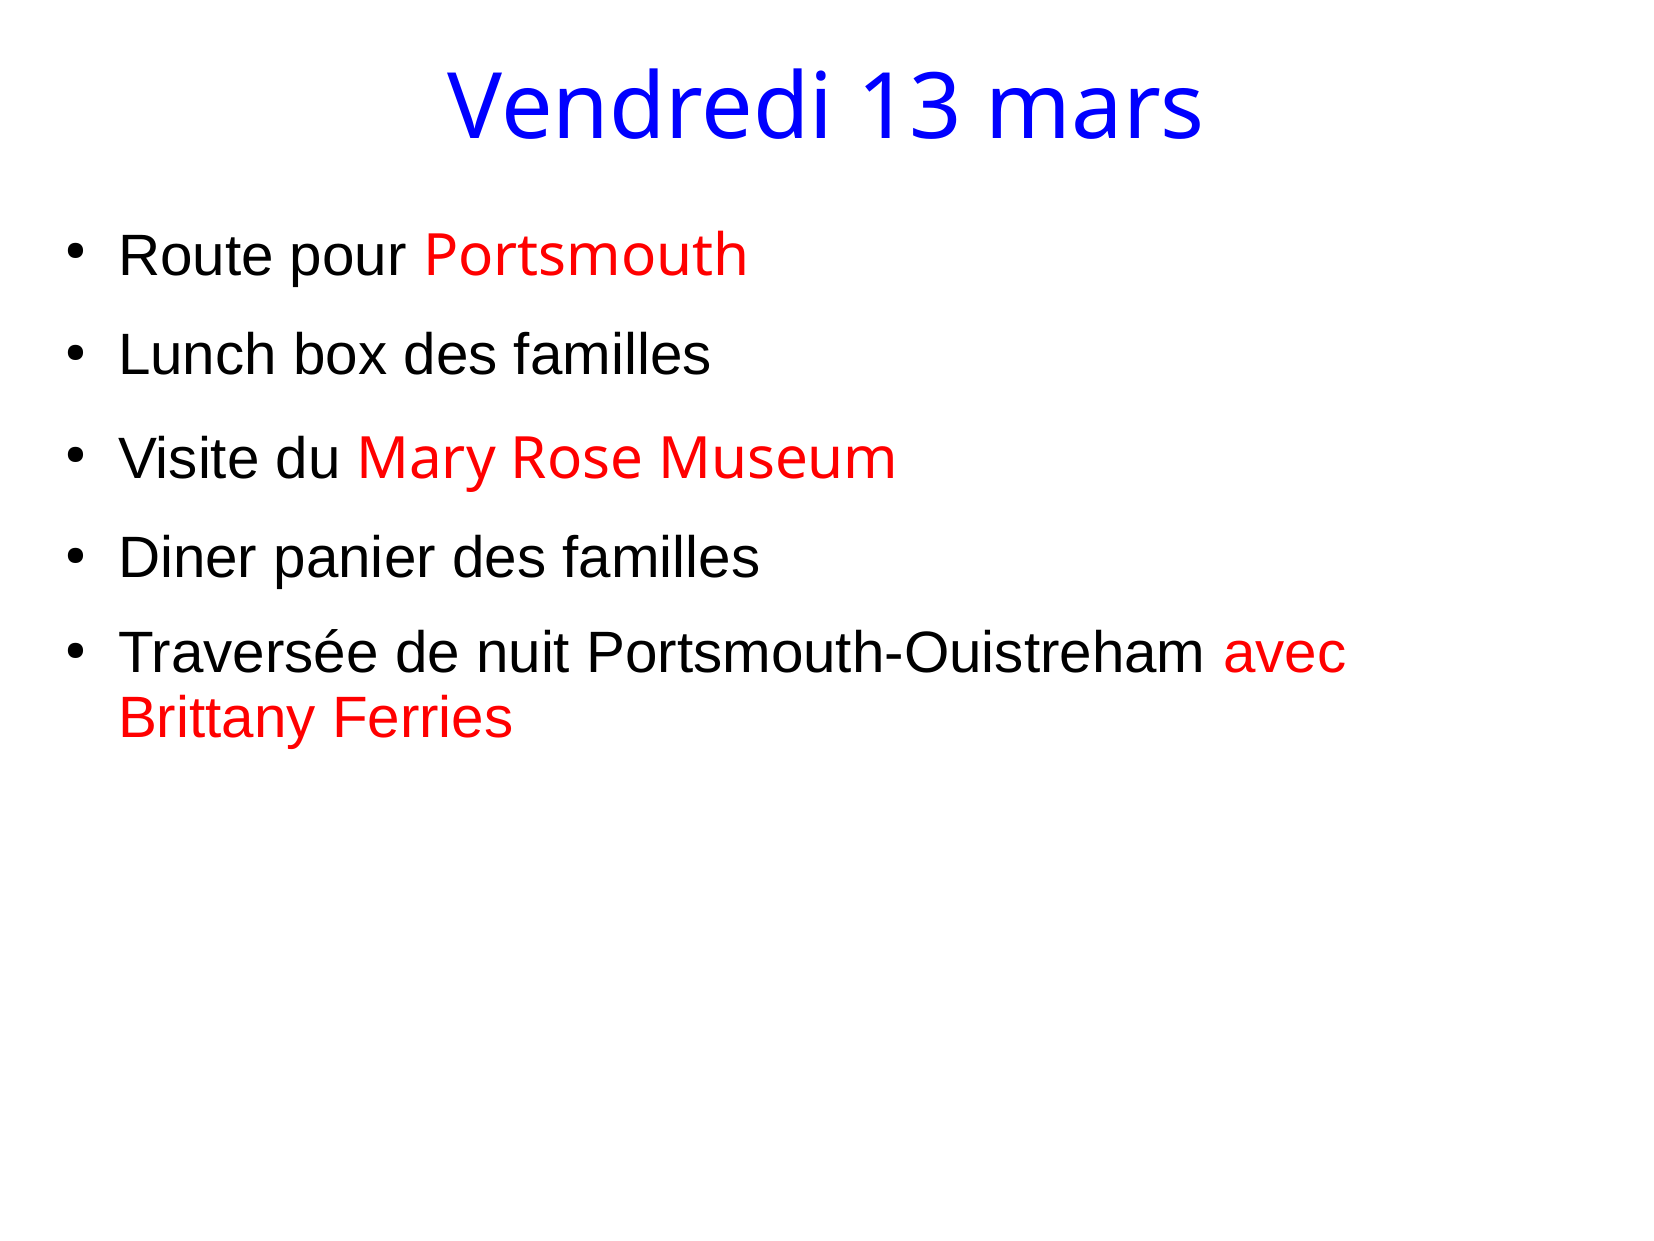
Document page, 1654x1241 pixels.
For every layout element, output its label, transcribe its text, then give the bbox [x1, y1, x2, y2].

title Vendredi 13 mars [82, 0, 1571, 208]
list Route pour Portsmouth Lunch box des familles Visite du Mary Rose Museum Diner panier des familles Traversée de nuit Portsmouth-Ouistreham avec Brittany Ferries [47, 213, 1536, 933]
